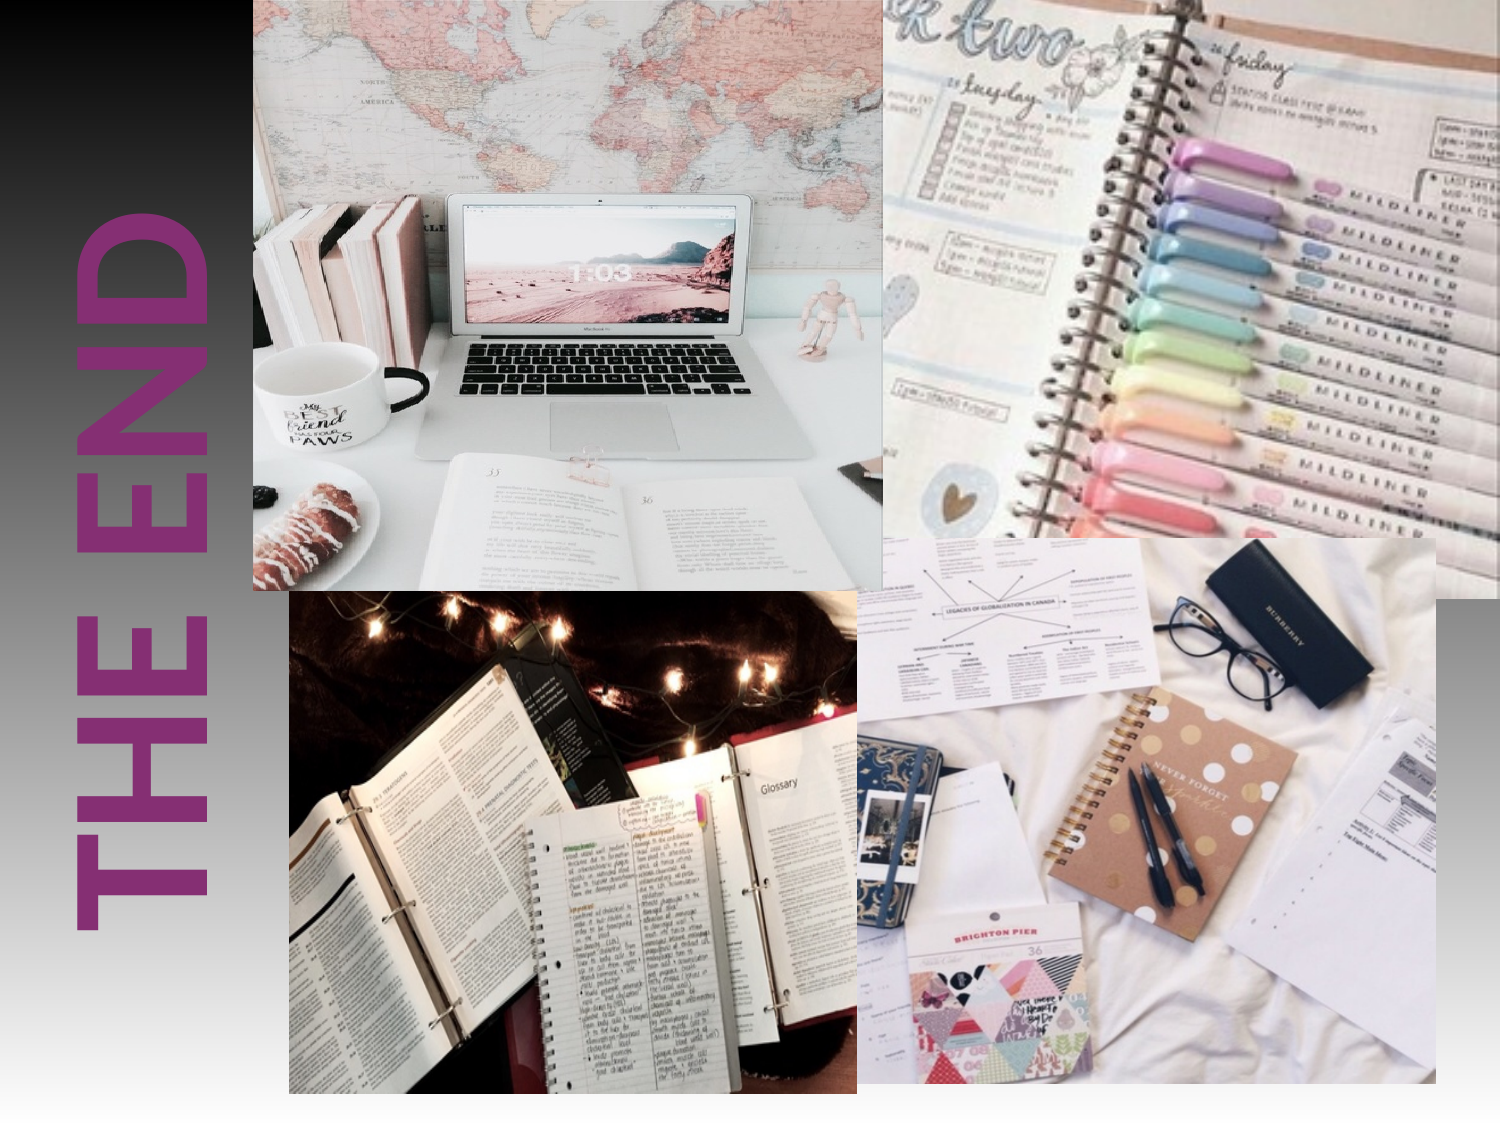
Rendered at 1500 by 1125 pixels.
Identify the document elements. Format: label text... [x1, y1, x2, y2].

text_box THE END [0, 90, 256, 1053]
picture [253, 0, 1500, 1094]
